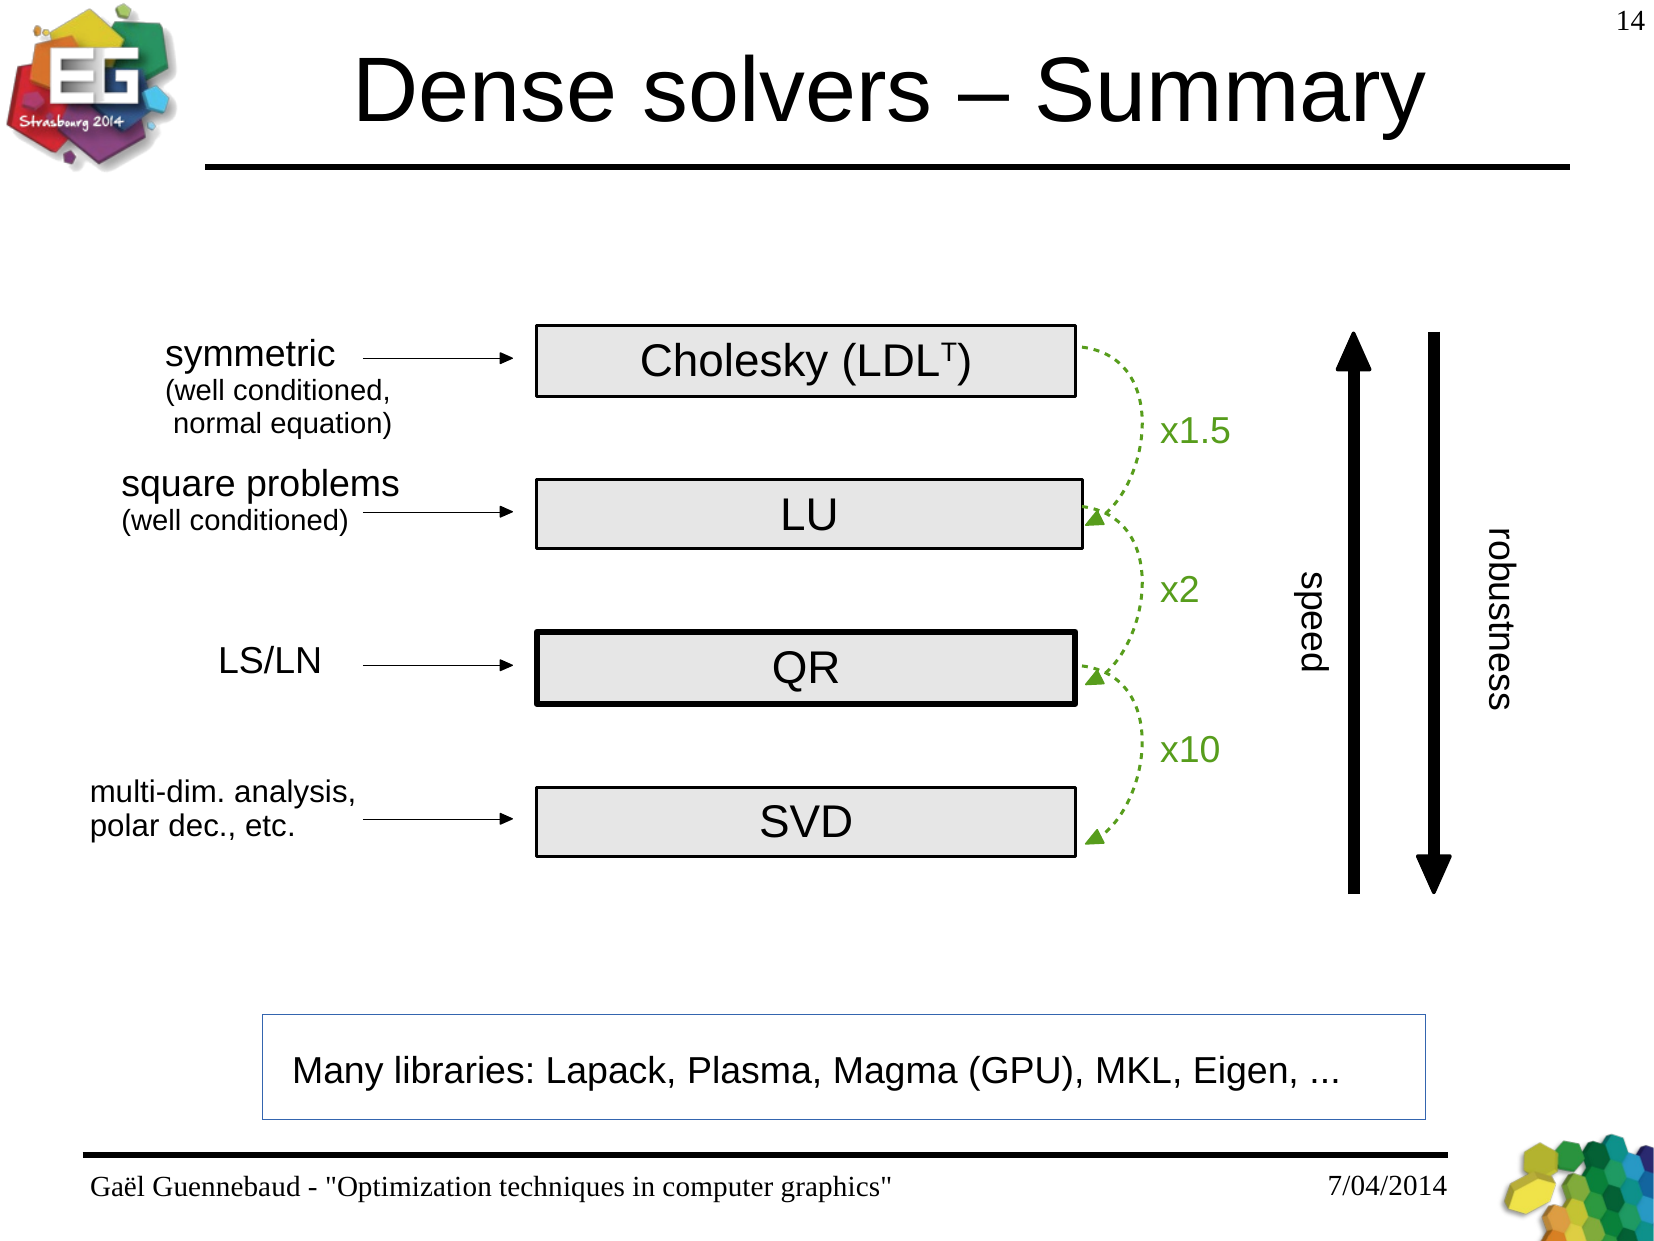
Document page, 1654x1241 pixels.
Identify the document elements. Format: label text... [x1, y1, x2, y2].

text_box symmetric (well conditioned, normal equation) [150, 324, 407, 447]
title Dense solvers – Summary [210, 31, 1571, 148]
text_box LS/LN [203, 631, 338, 689]
text_box robustness [1473, 513, 1531, 727]
picture [0, 0, 180, 180]
text_box x1.5 [1145, 402, 1247, 459]
text_box SVD [536, 787, 1076, 857]
text_box x2 [1145, 561, 1215, 619]
text_box LU [536, 479, 1083, 549]
text_box speed [1286, 556, 1344, 689]
picture [1499, 1128, 1654, 1241]
text_box Cholesky (LDLT) [536, 325, 1076, 397]
text_box x10 [1145, 720, 1236, 778]
text_box square problems (well conditioned) [106, 454, 416, 545]
text_box multi-dim. analysis, polar dec., etc. [75, 766, 371, 851]
text_box QR [536, 631, 1076, 704]
text_box Many libraries: Lapack, Plasma, Magma (GPU), MKL, Eigen, ... [277, 1042, 1358, 1100]
